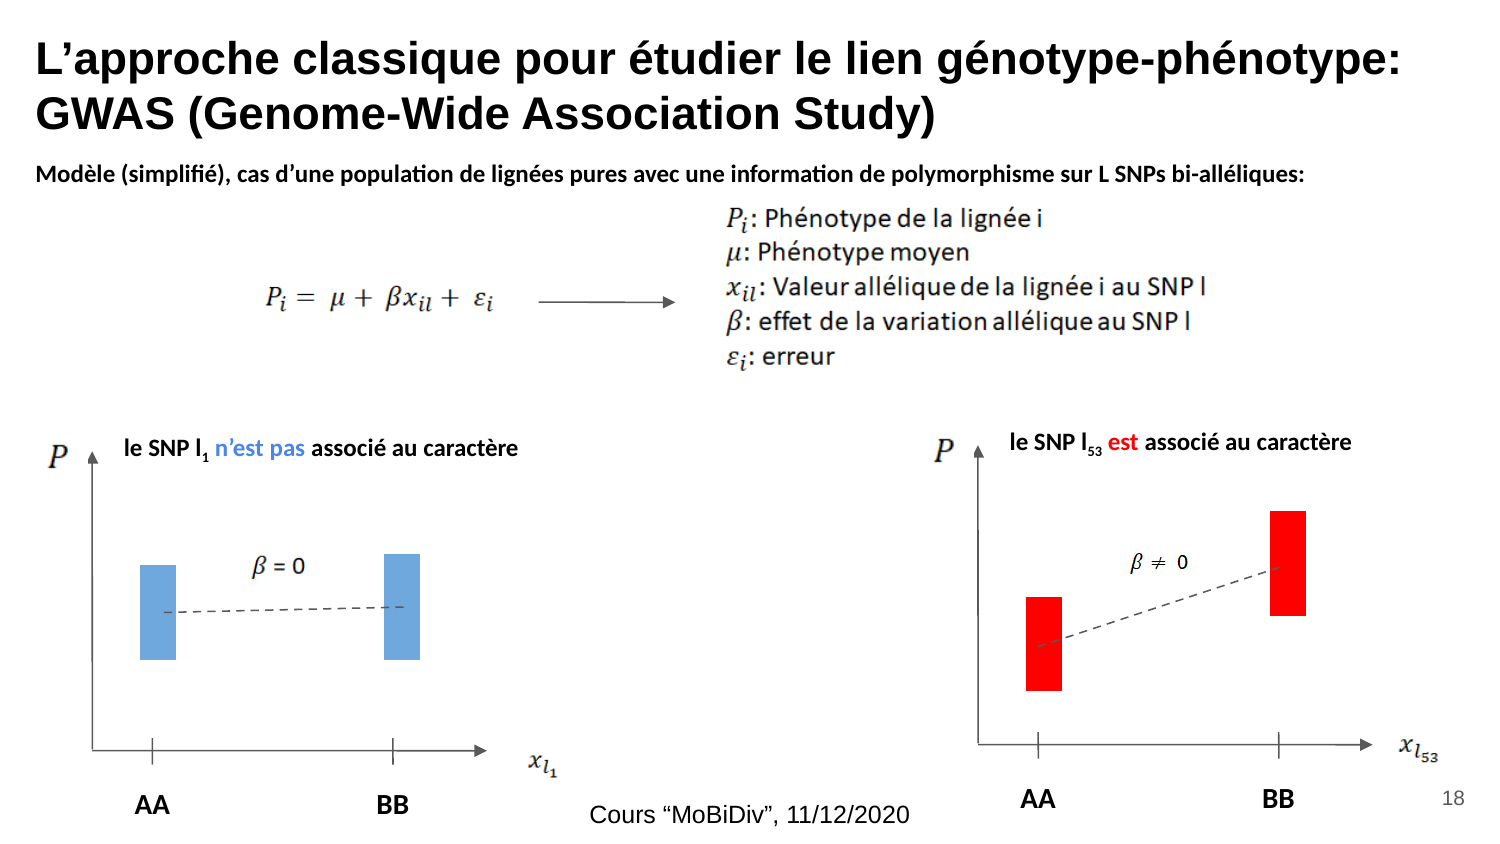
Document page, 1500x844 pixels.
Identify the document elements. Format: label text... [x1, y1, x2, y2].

text_box [383, 553, 421, 661]
text_box [1269, 509, 1307, 618]
text_box [139, 564, 177, 661]
picture [1384, 721, 1456, 769]
list AA [994, 758, 1082, 820]
title L’approche classique pour étudier le lien génotype-phénotype: GWAS (Genome-Wide Association Study) [20, 13, 1480, 158]
list AA [108, 764, 197, 826]
picture [915, 422, 974, 478]
text_box [1024, 595, 1063, 693]
list le SNP l1 n’est pas associé au caractère [108, 411, 552, 487]
picture [29, 428, 88, 484]
picture [239, 541, 321, 596]
list BB [1235, 758, 1323, 820]
picture [713, 190, 1362, 390]
picture [514, 738, 573, 783]
list le SNP l53 est associé au caractère [994, 405, 1438, 481]
picture [255, 279, 501, 324]
slide_number <number> [1389, 764, 1480, 830]
picture [1119, 540, 1201, 588]
list Modèle (simplifié), cas d’une population de lignées pures avec une information de polymorphisme sur L SNPs bi-alléliques: [20, 138, 1400, 214]
list BB [349, 764, 437, 826]
